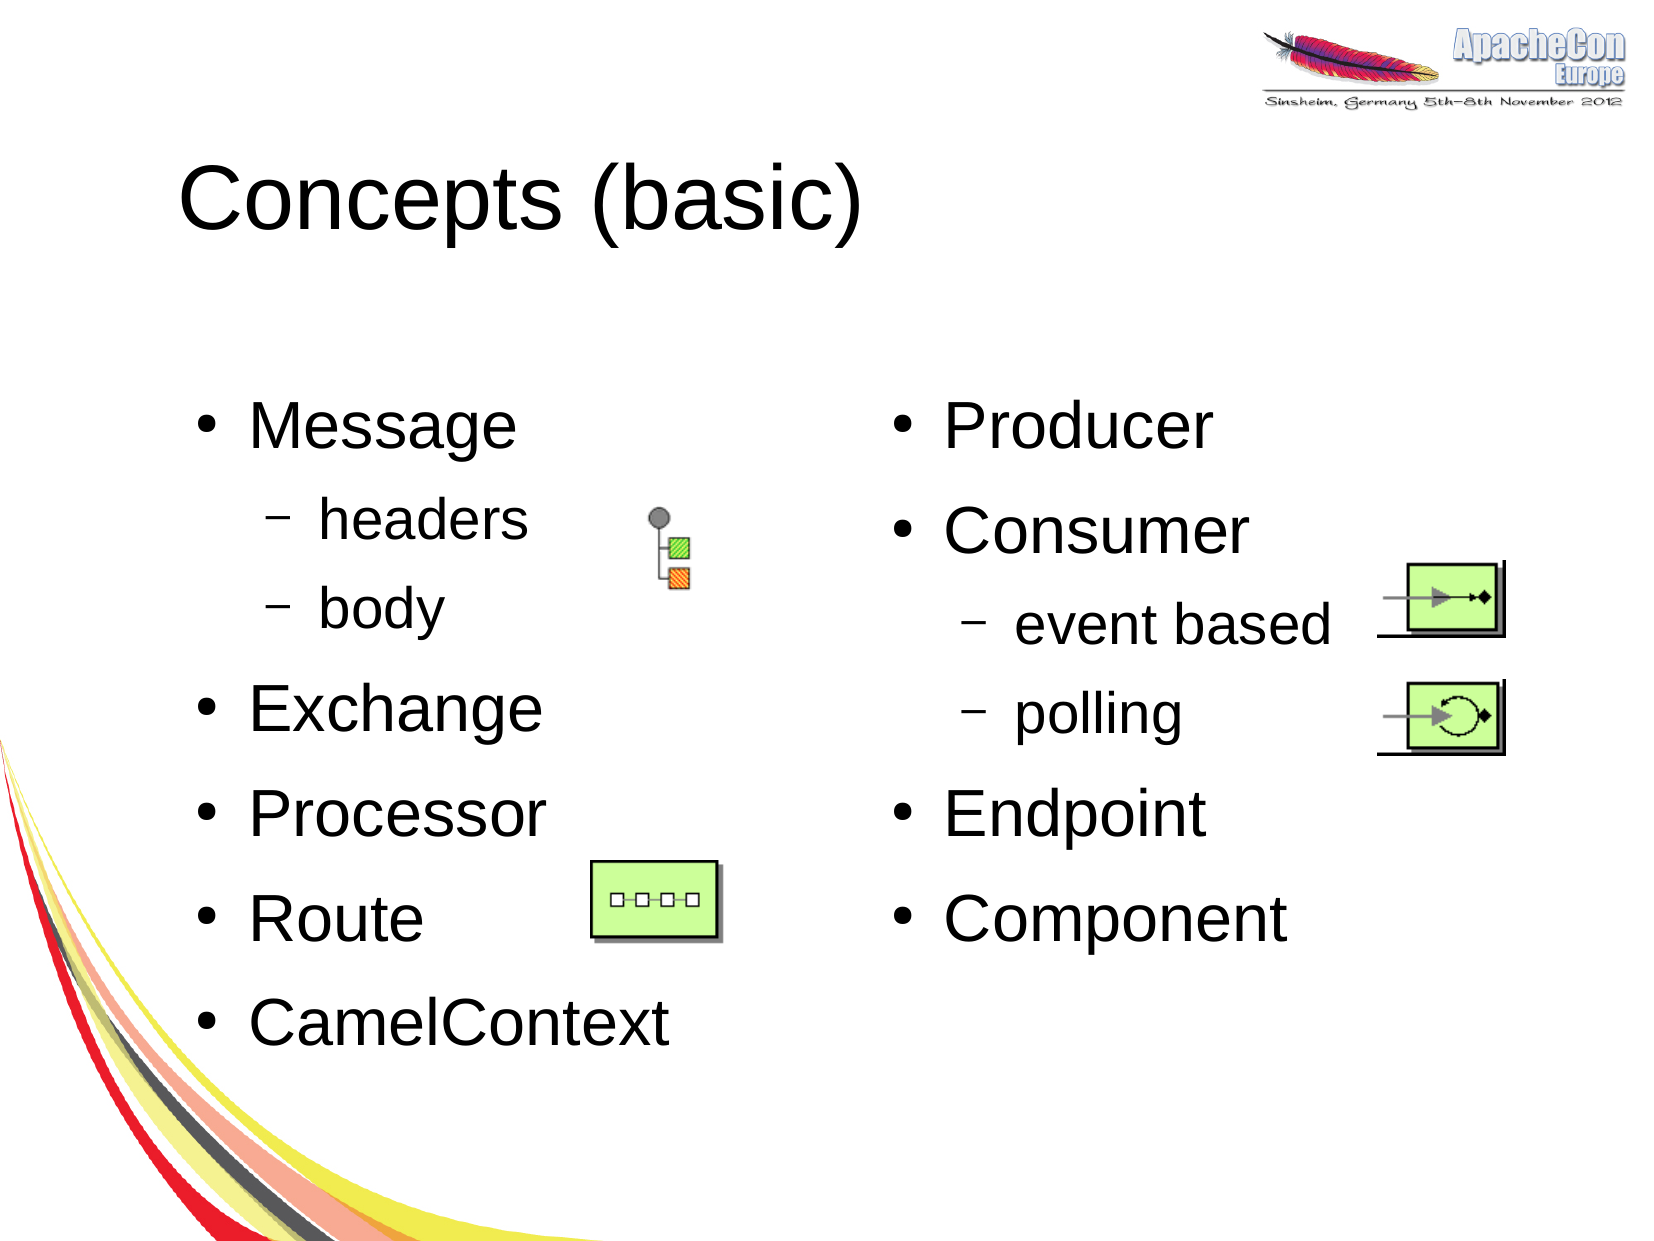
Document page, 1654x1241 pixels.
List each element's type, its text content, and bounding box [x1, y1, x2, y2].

picture [590, 860, 725, 945]
picture [630, 506, 709, 591]
picture [0, 0, 1654, 1241]
list Producer Consumer event based polling Endpoint Component [873, 283, 1536, 1003]
list Message headers body Exchange Processor Route CamelContext [177, 283, 840, 1241]
title Concepts (basic) [177, 141, 1536, 254]
